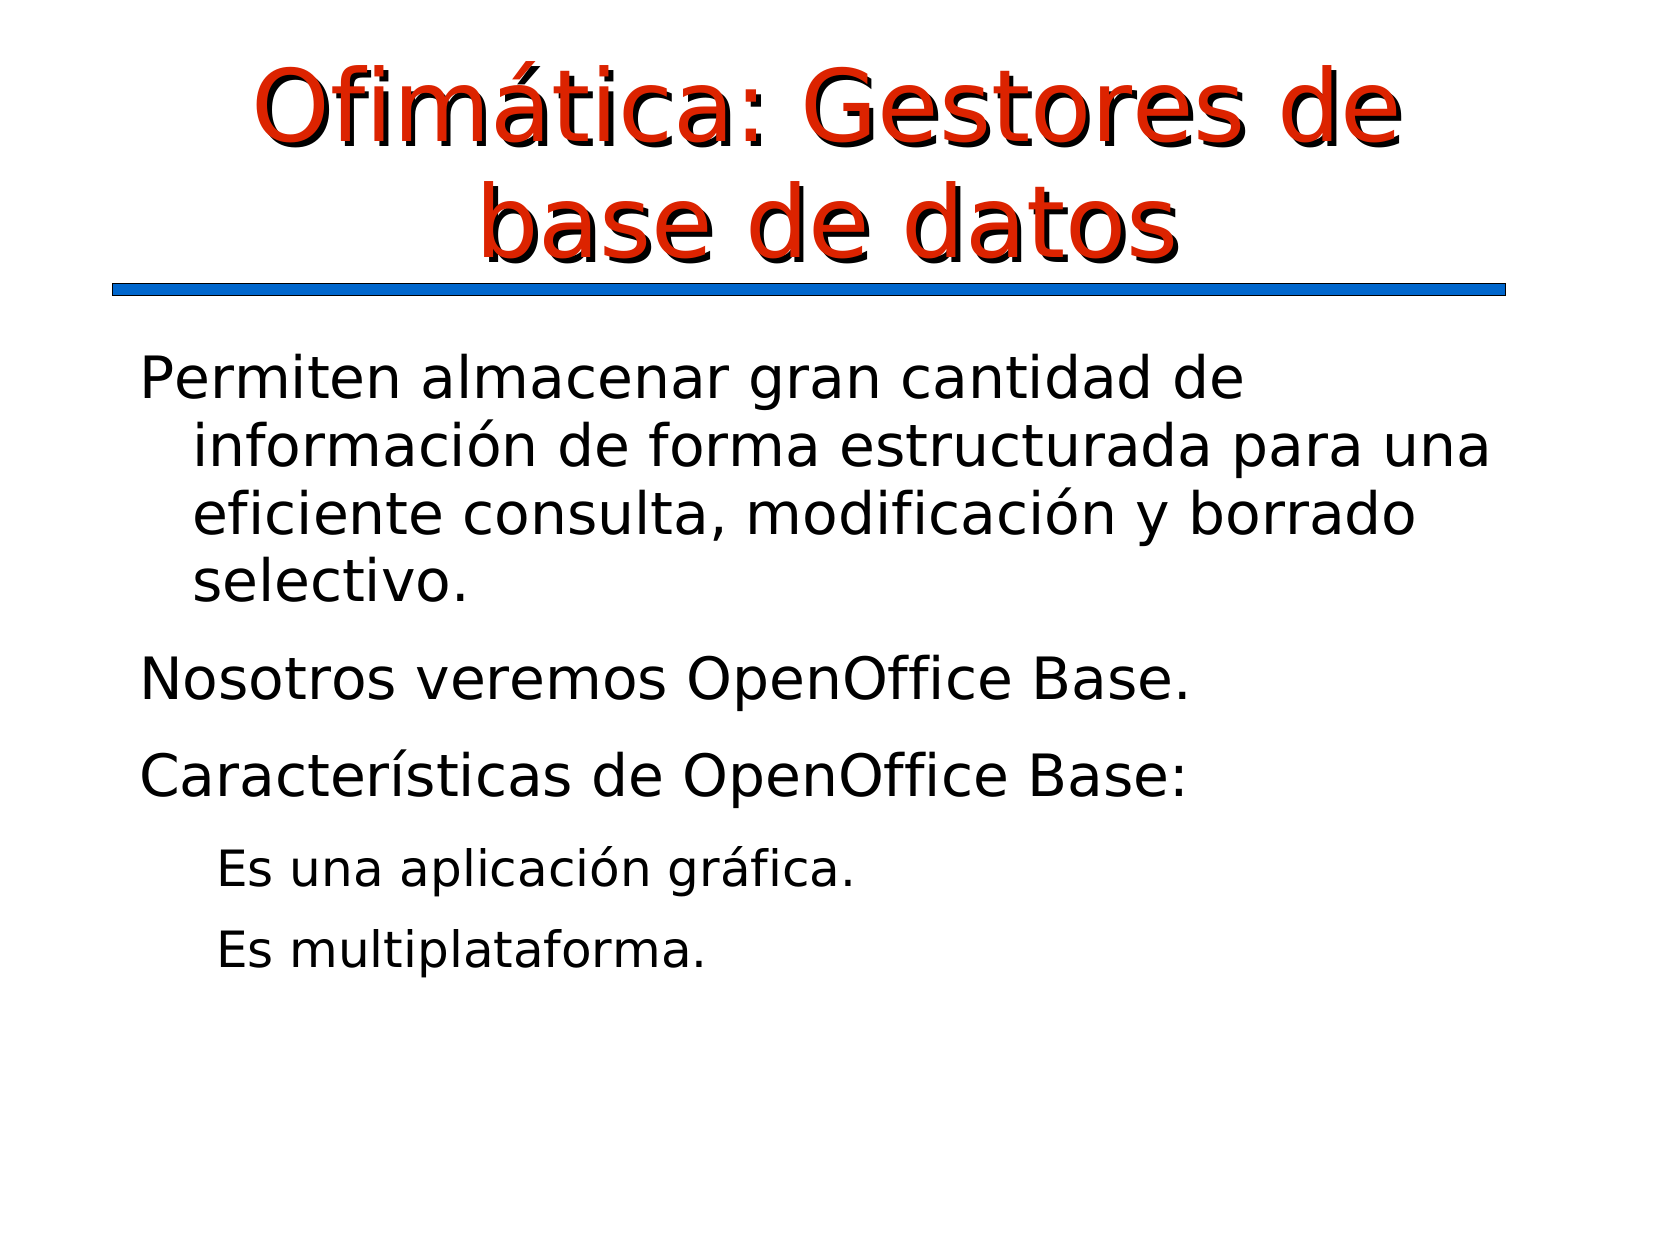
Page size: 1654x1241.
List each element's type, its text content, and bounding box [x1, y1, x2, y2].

title Ofimática: Gestores de base de datos [121, 48, 1534, 282]
list Permiten almacenar gran cantidad de información de forma estructurada para una eficiente consulta, modificación y borrado selectivo. Nosotros veremos OpenOffice Base. Características de OpenOffice Base: Es una aplicación gráfica. Es multiplataforma. [121, 344, 1534, 980]
